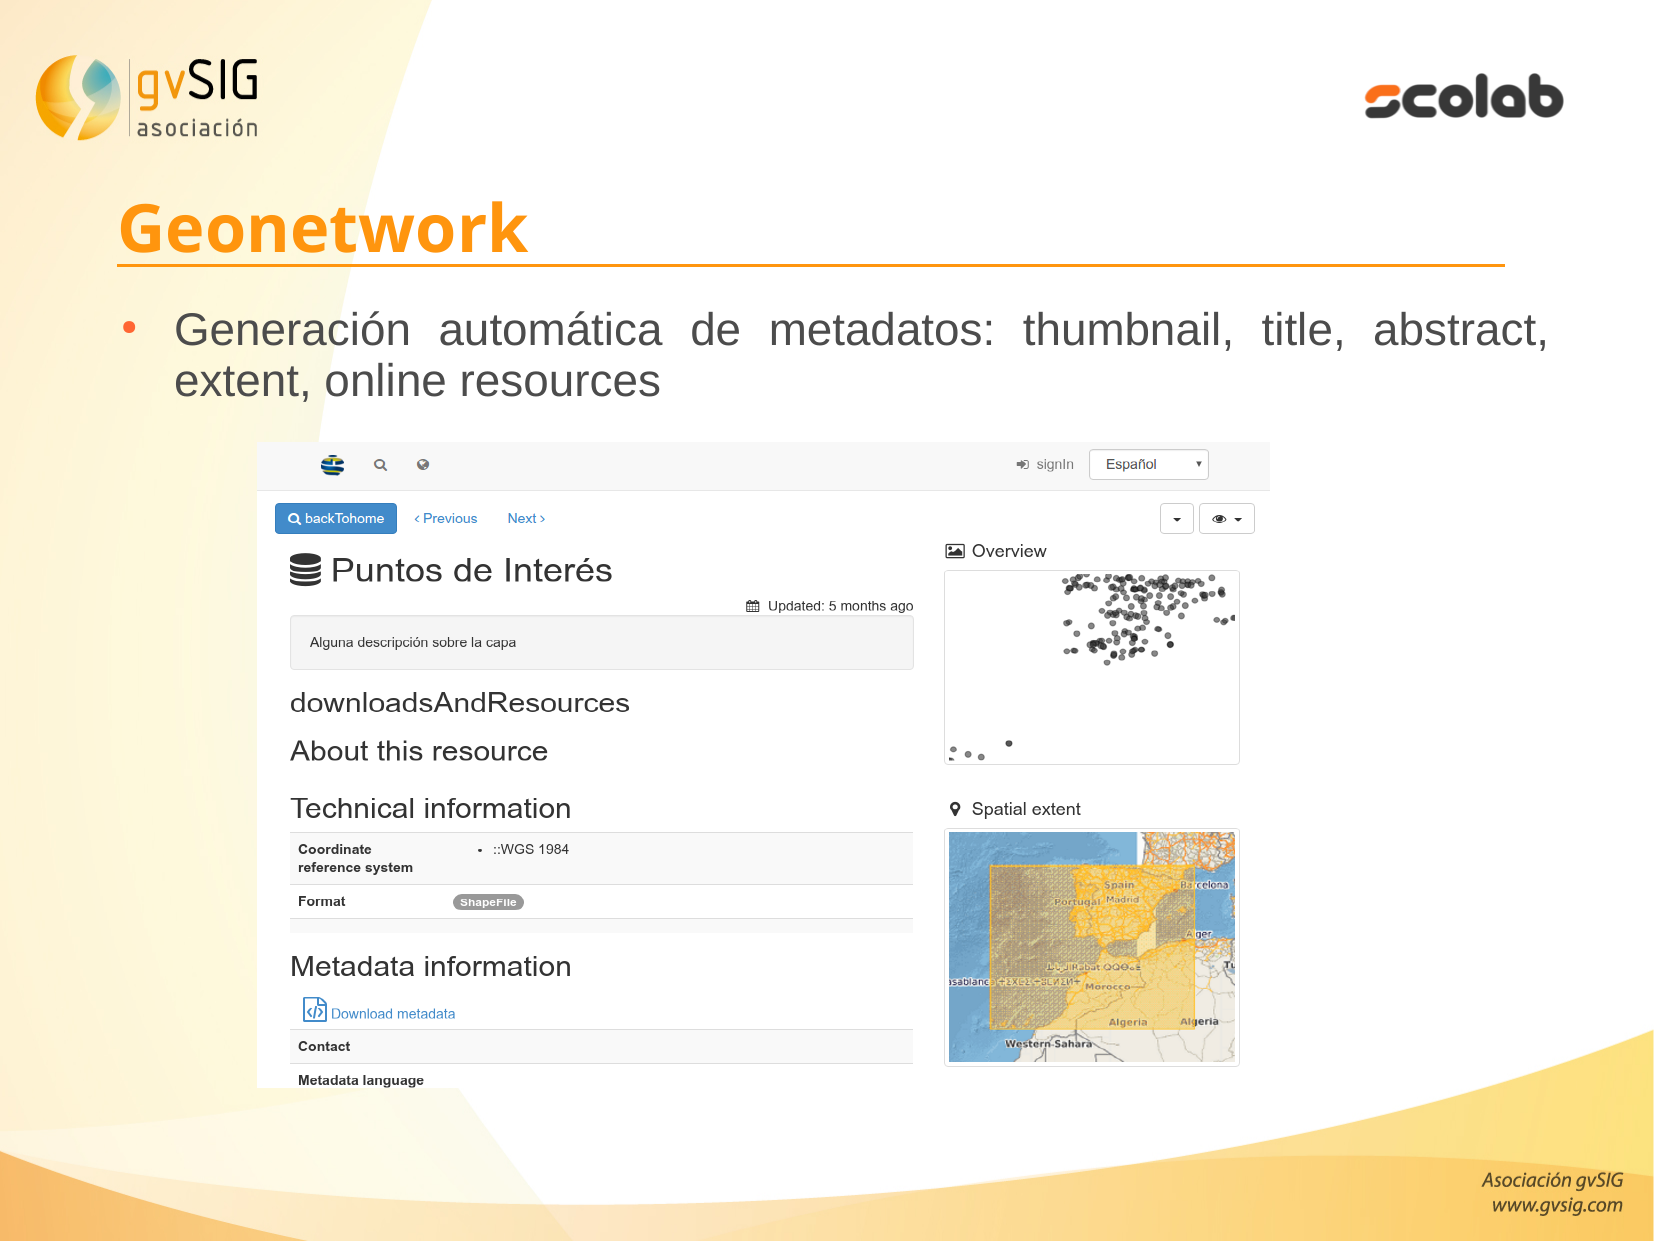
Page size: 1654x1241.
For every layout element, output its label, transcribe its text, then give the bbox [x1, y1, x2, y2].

picture [0, 0, 1654, 1241]
title Geonetwork [117, 177, 1606, 276]
text_box Generación automática de metadatos: thumbnail, title, abstract, extent, online resources [88, 296, 1565, 414]
